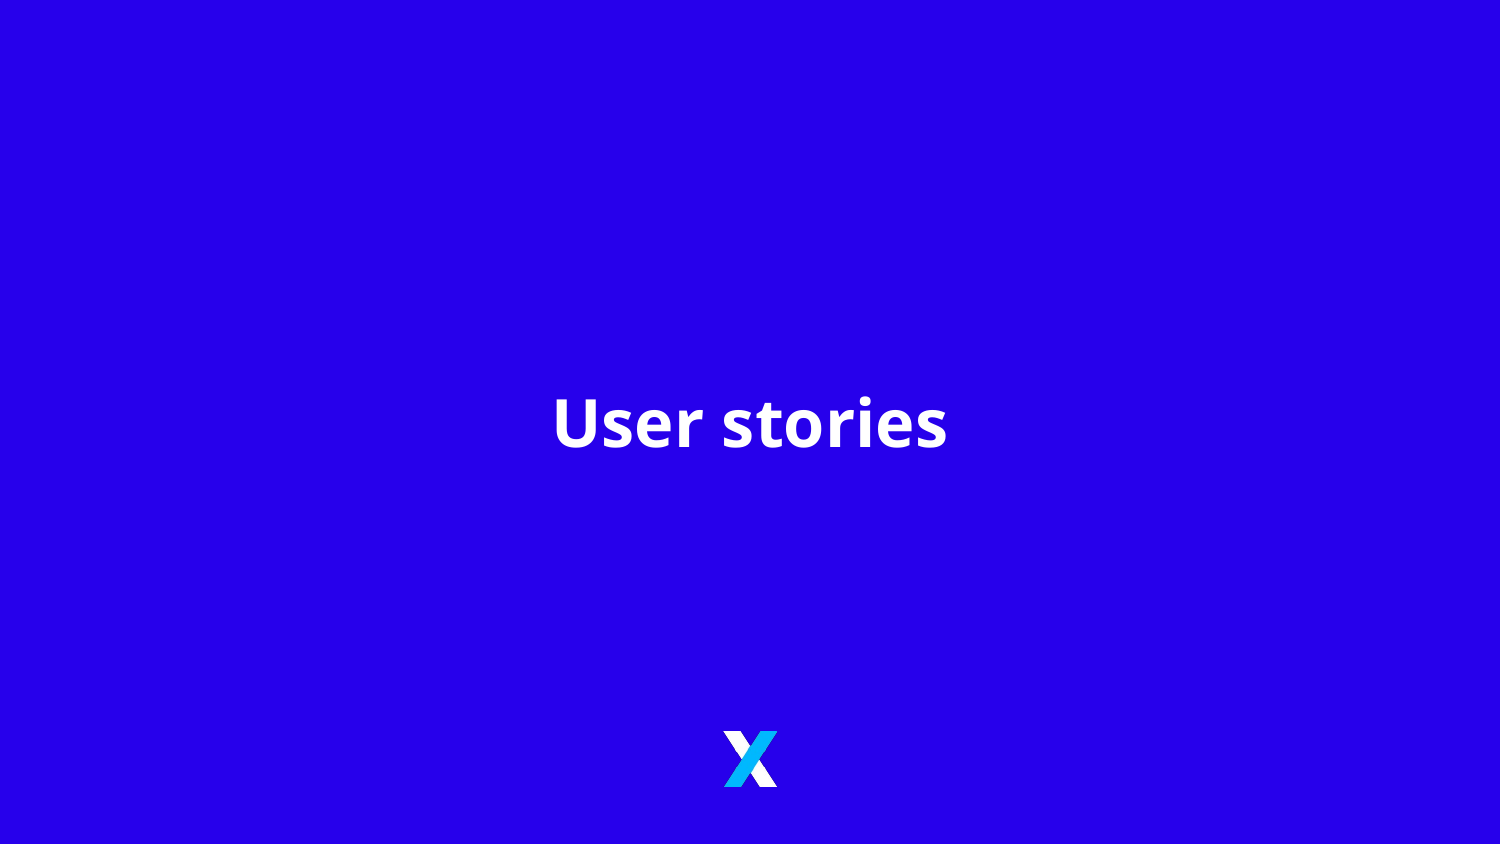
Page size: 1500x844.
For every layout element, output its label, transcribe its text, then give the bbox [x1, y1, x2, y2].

picture [743, 733, 778, 787]
picture [722, 731, 759, 787]
title User stories [138, 352, 1362, 491]
